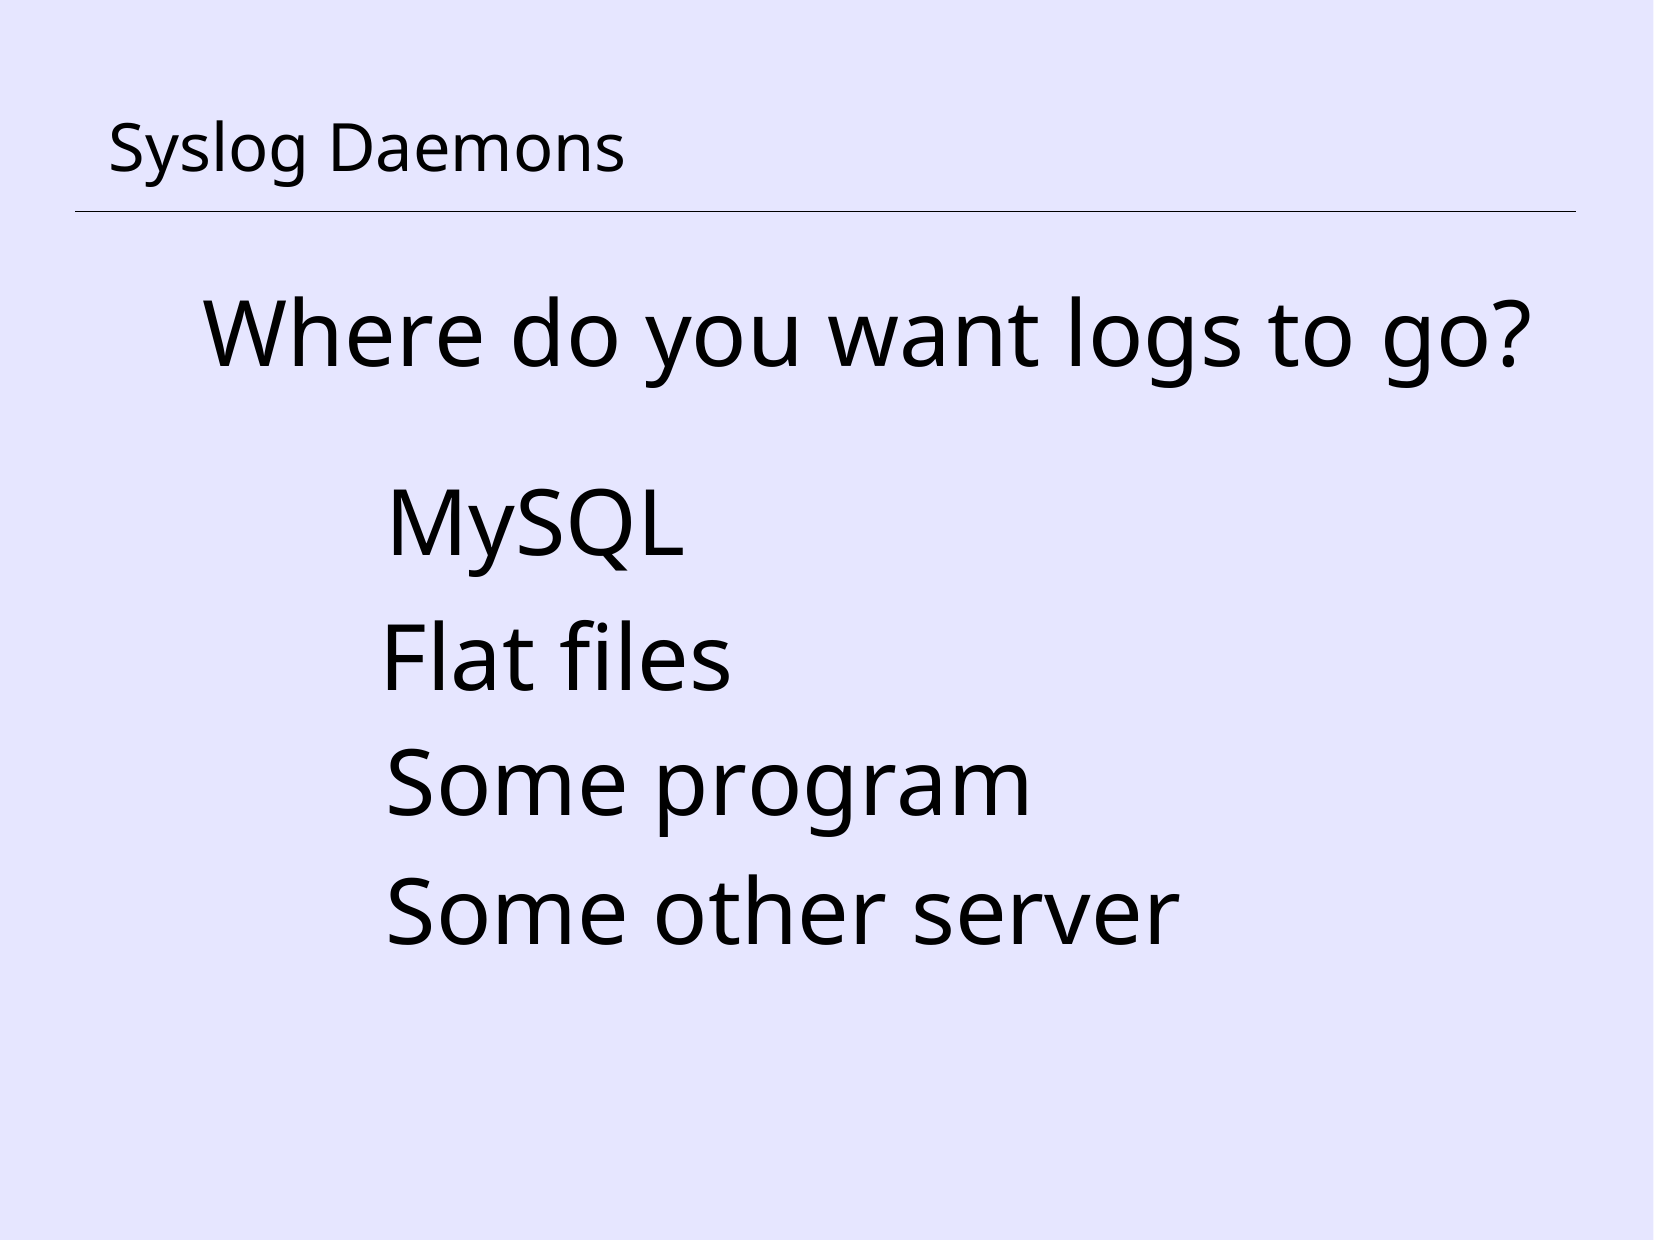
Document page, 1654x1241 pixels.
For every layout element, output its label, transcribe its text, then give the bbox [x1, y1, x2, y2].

text_box Where do you want logs to go? [187, 260, 1499, 383]
text_box Some program [370, 709, 991, 832]
text_box Syslog Daemons [94, 93, 592, 186]
text_box Flat files [365, 585, 757, 708]
text_box MySQL [370, 449, 664, 572]
text_box Some other server [370, 839, 1152, 962]
